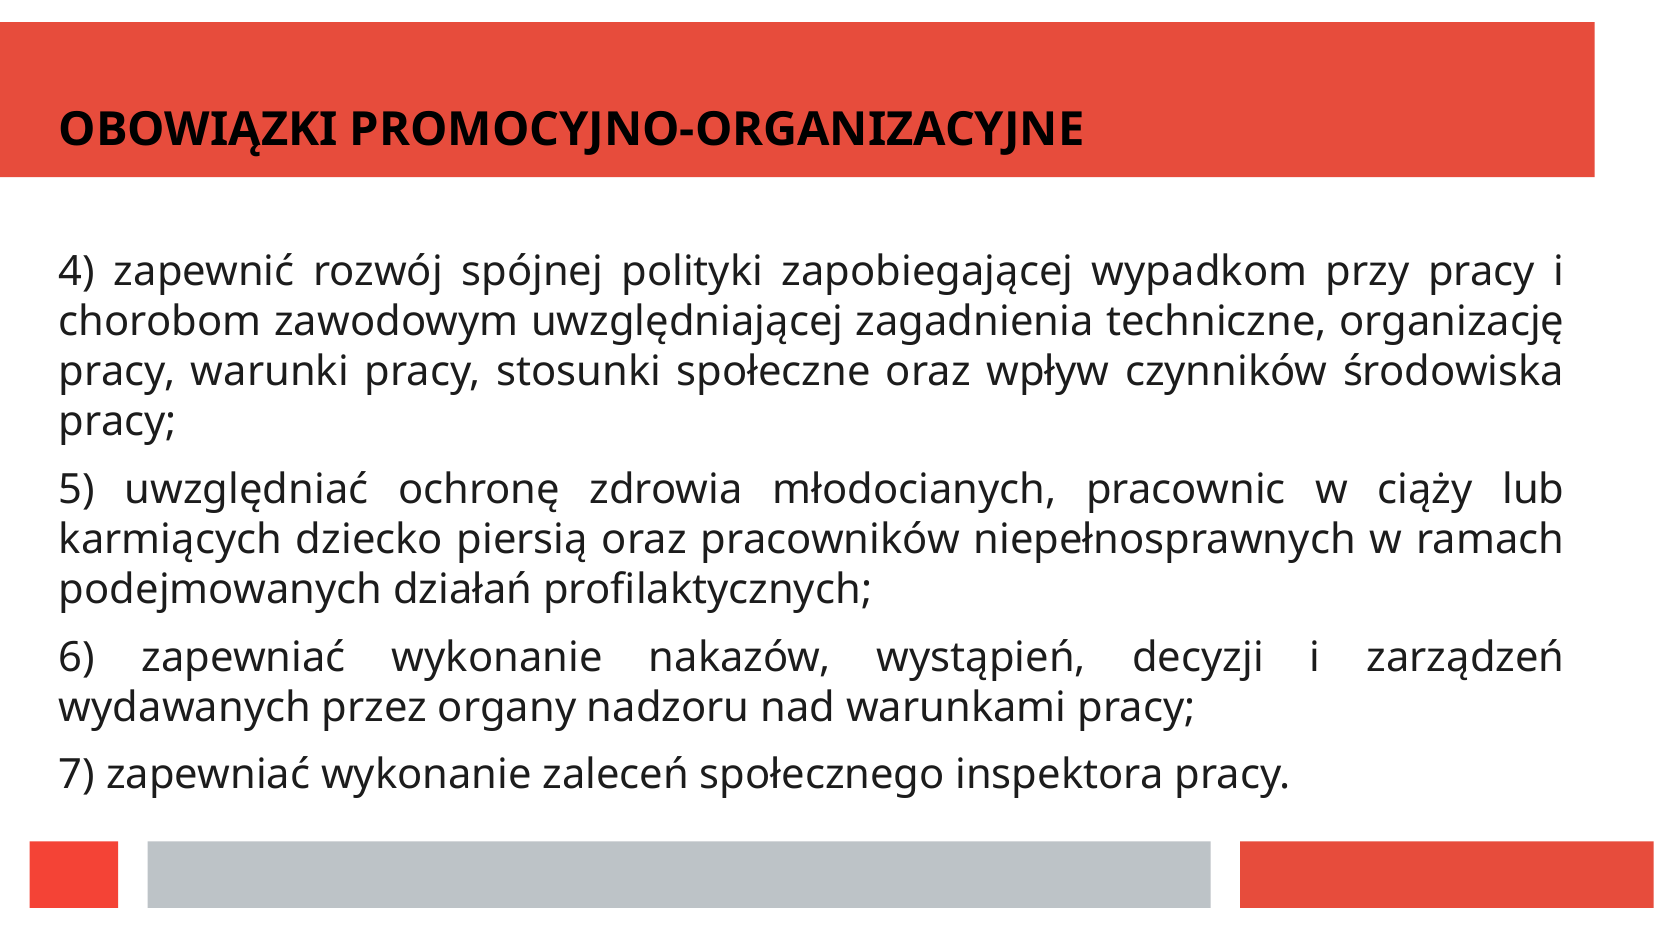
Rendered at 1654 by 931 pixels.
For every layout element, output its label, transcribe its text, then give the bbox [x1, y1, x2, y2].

title OBOWIĄZKI PROMOCYJNO-ORGANIZACYJNE [59, 44, 1595, 156]
subtitle 4) zapewnić rozwój spójnej polityki zapobiegającej wypadkom przy pracy i chorobom zawodowym uwzględniającej zagadnienia techniczne, organizację pracy, warunki pracy, stosunki społeczne oraz wpływ czynników środowiska pracy; 5) uwzględniać ochronę zdrowia młodocianych, pracownic w ciąży lub karmiących dziecko piersią oraz pracowników niepełnosprawnych w ramach podejmowanych działań profilaktycznych; 6) zapewniać wykonanie nakazów, wystąpień, decyzji i zarządzeń wydawanych przez organy nadzoru nad warunkami pracy; 7) zapewniać wykonanie zaleceń społecznego inspektora pracy. [59, 243, 1565, 820]
